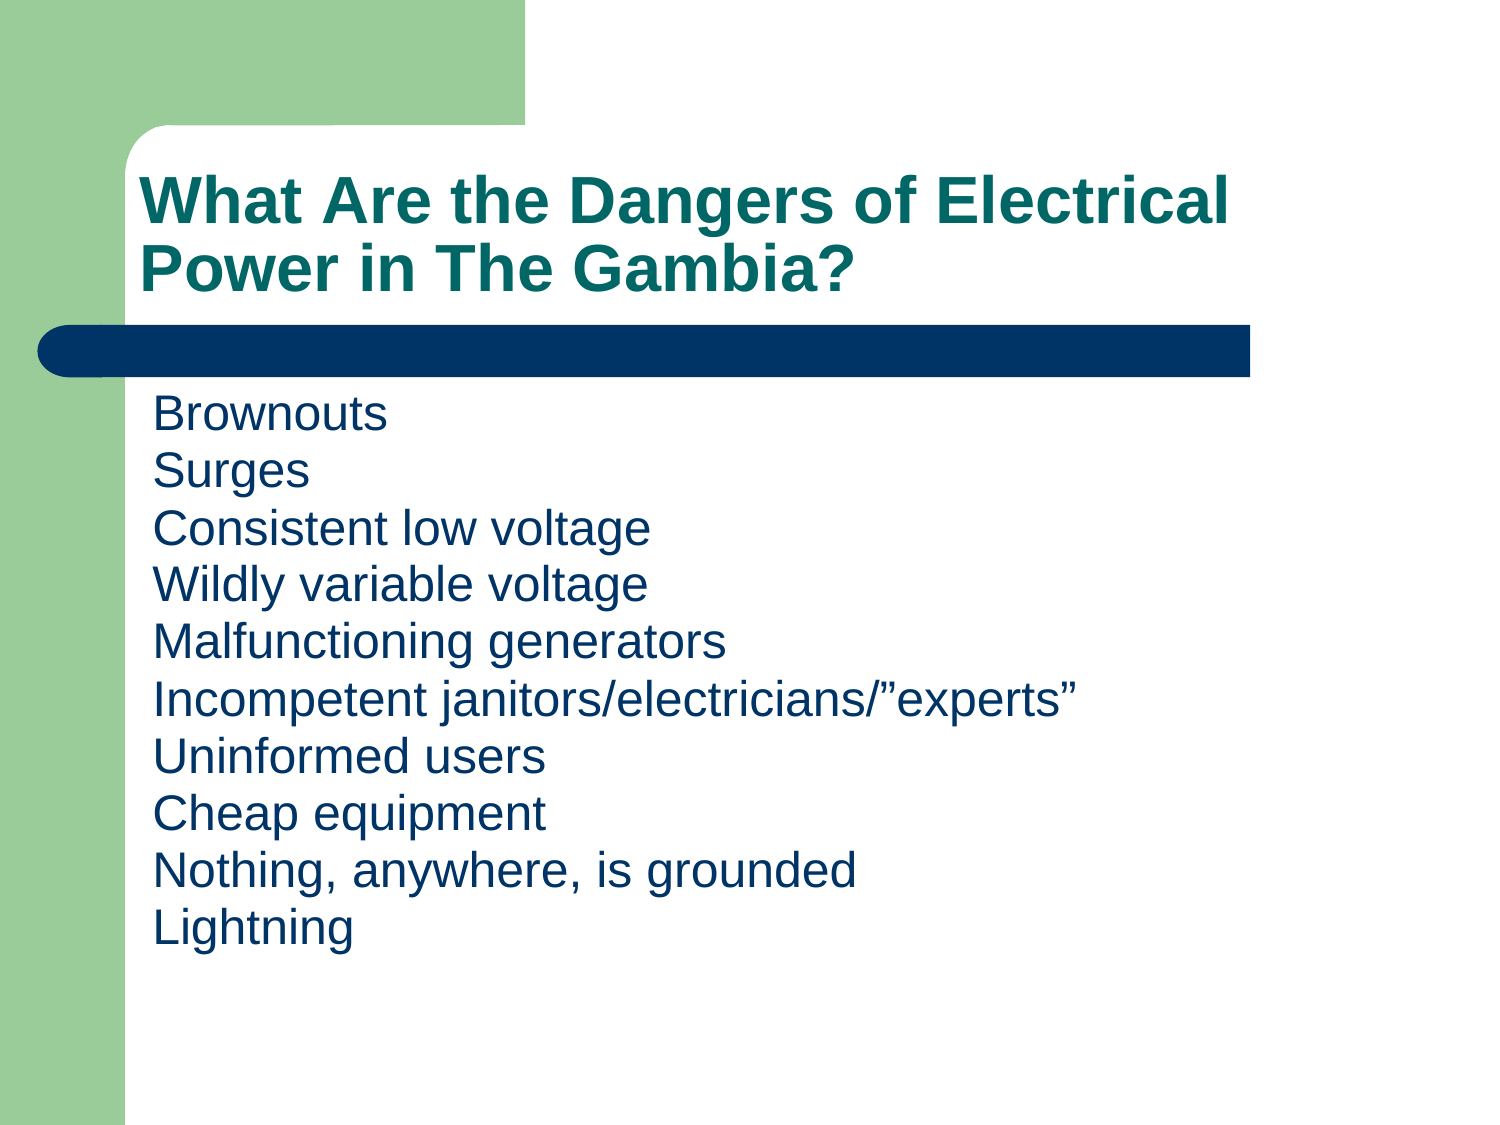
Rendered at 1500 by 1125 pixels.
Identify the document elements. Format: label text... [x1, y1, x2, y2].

title What Are the Dangers of Electrical Power in The Gambia? [124, 124, 1425, 313]
list Brownouts Surges Consistent low voltage Wildly variable voltage Malfunctioning generators Incompetent janitors/electricians/”experts” Uninformed users Cheap equipment Nothing, anywhere, is grounded Lightning [137, 387, 1400, 999]
